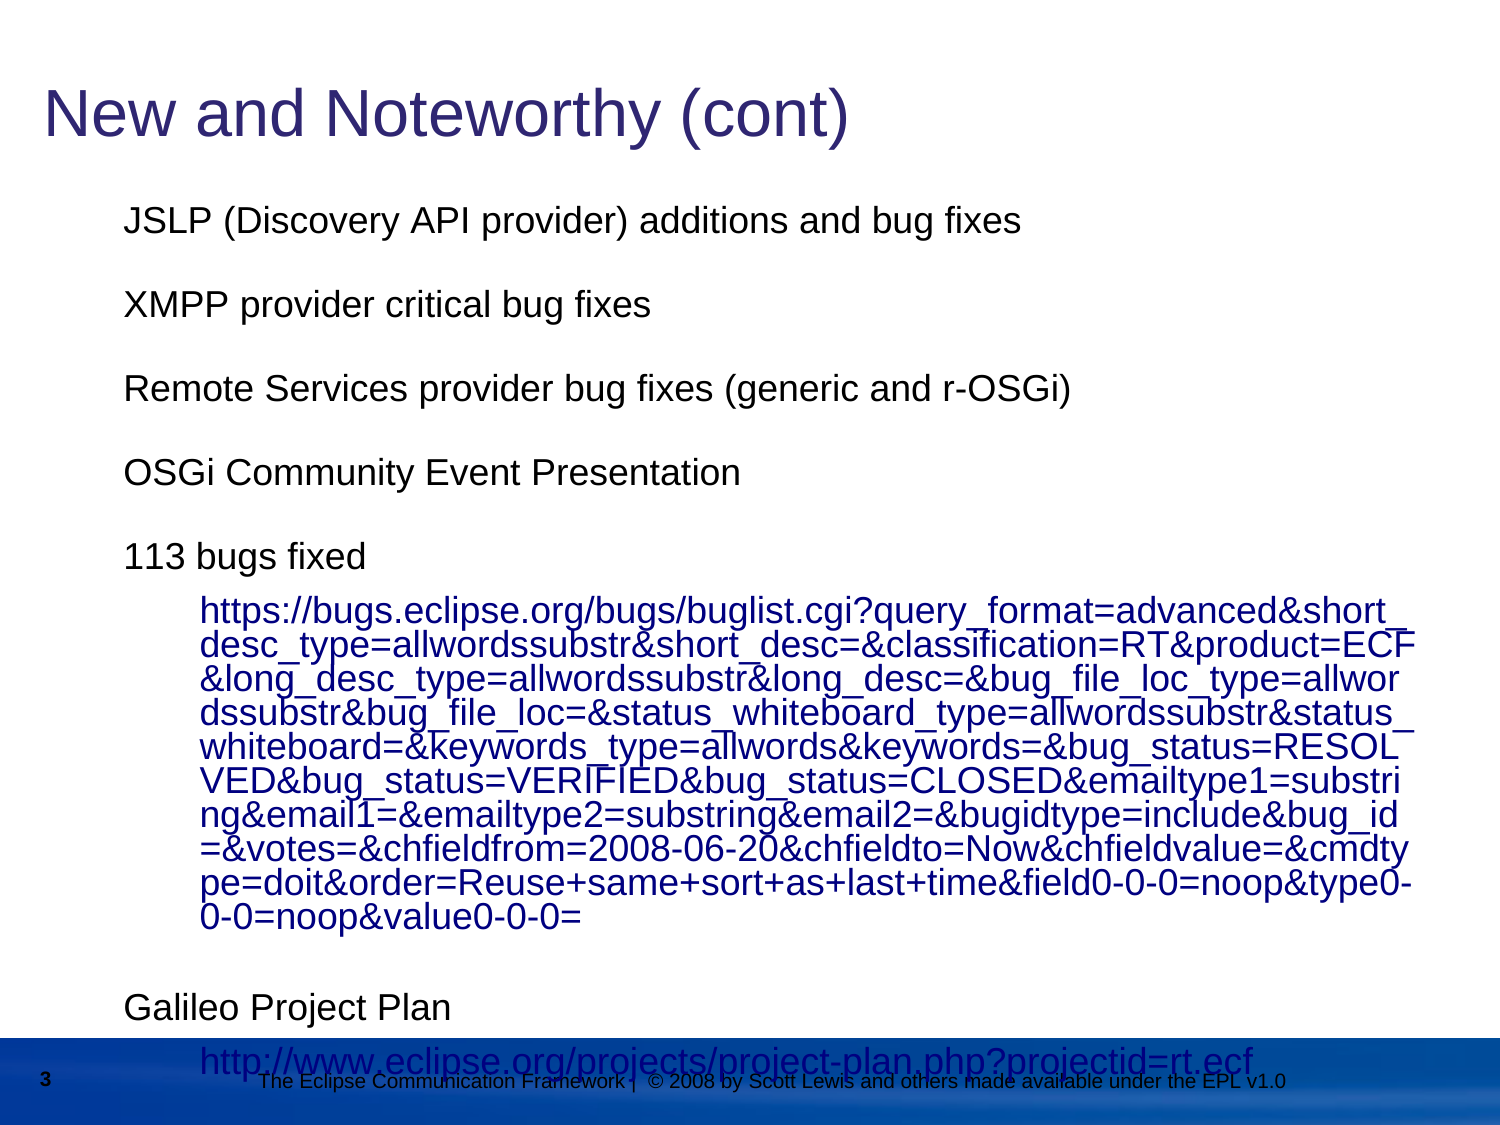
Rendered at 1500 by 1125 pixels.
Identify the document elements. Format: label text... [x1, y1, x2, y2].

picture [0, 1038, 1500, 1125]
list JSLP (Discovery API provider) additions and bug fixes XMPP provider critical bug fixes Remote Services provider bug fixes (generic and r-OSGi) OSGi Community Event Presentation 113 bugs fixed https://bugs.eclipse.org/bugs/buglist.cgi?query_format=advanced&short_desc_type=allwordssubstr&short_desc=&classification=RT&product=ECF&long_desc_type=allwordssubstr&long_desc=&bug_file_loc_type=allwordssubstr&bug_file_loc=&status_whiteboard_type=allwordssubstr&status_whiteboard=&keywords_type=allwords&keywords=&bug_status=RESOLVED&bug_status=VERIFIED&bug_status=CLOSED&emailtype1=substring&email1=&emailtype2=substring&email2=&bugidtype=include&bug_id=&votes=&chfieldfrom=2008-06-20&chfieldto=Now&chfieldvalue=&cmdtype=doit&order=Reuse+same+sort+as+last+time&field0-0-0=noop&type0-0-0=noop&value0-0-0= Galileo Project Plan http://www.eclipse.org/projects/project-plan.php?projectid=rt.ecf [108, 192, 1434, 918]
title New and Noteworthy (cont) [28, 74, 1382, 165]
